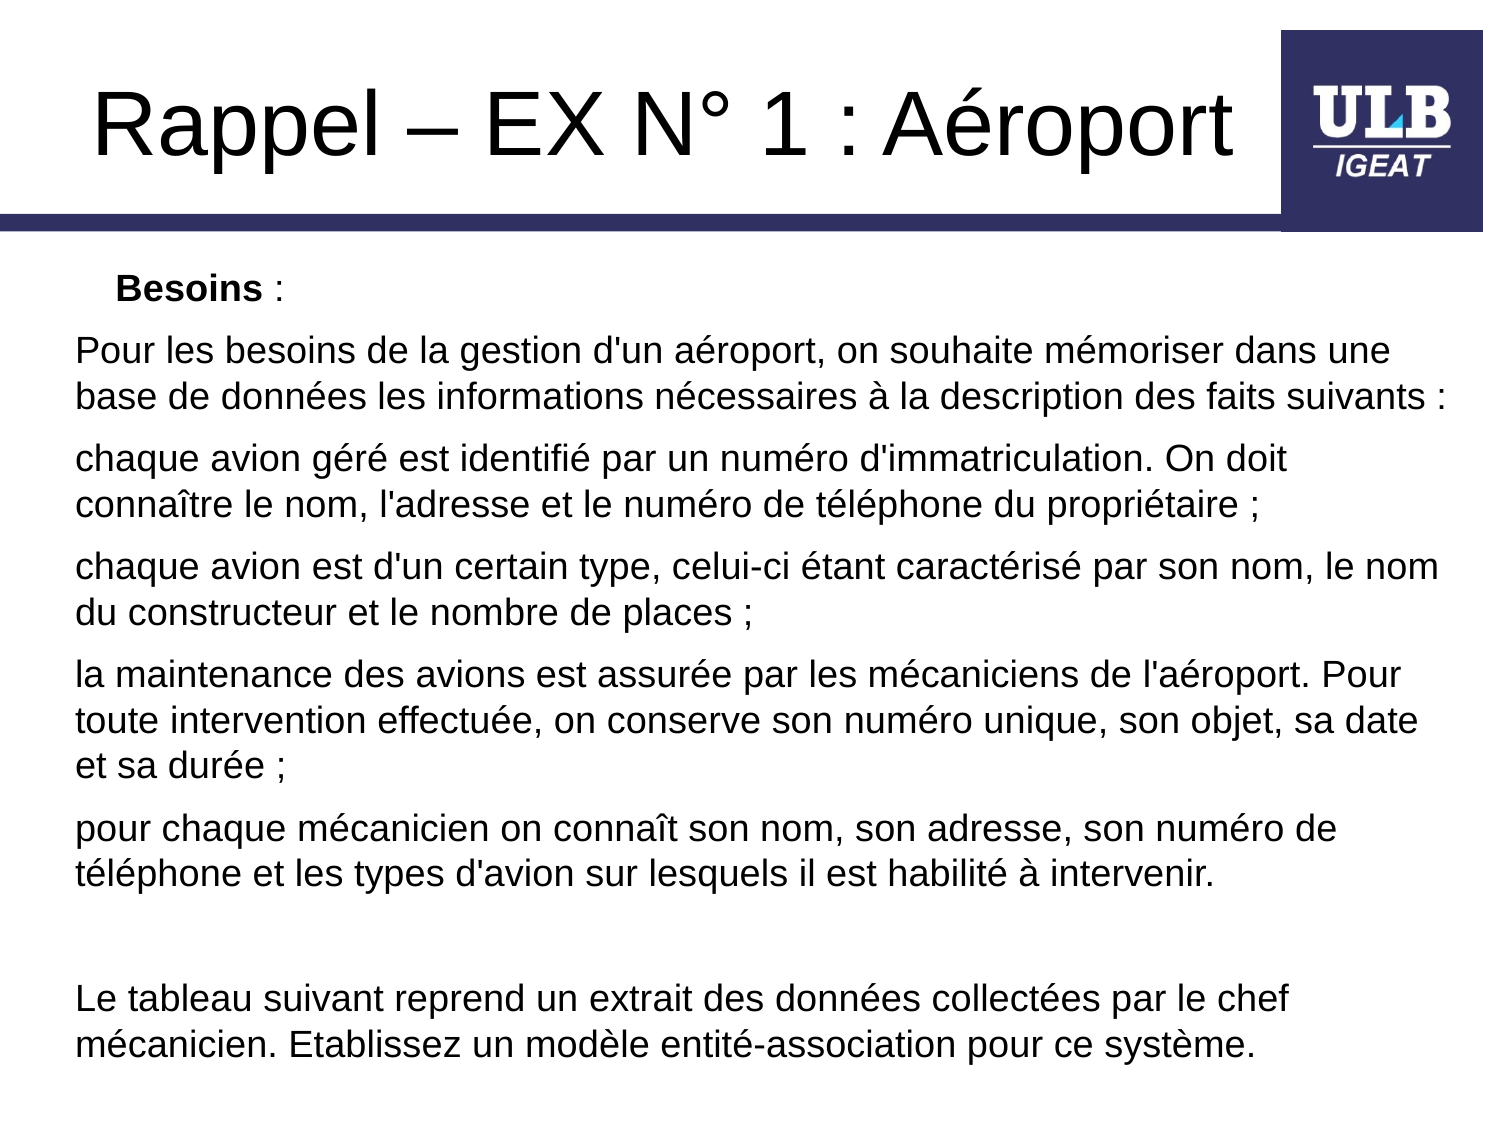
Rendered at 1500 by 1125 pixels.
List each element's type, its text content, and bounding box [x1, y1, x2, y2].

text_box Besoins : Pour les besoins de la gestion d'un aéroport, on souhaite mémoriser dans une base de données les informations nécessaires à la description des faits suivants : chaque avion géré est identifié par un numéro d'immatriculation. On doit connaître le nom, l'adresse et le numéro de téléphone du propriétaire ; chaque avion est d'un certain type, celui-ci étant caractérisé par son nom, le nom du constructeur et le nombre de places ; la maintenance des avions est assurée par les mécaniciens de l'aéroport. Pour toute intervention effectuée, on conserve son numéro unique, son objet, sa date et sa durée ; pour chaque mécanicien on connaît son nom, son adresse, son numéro de téléphone et les types d'avion sur lesquels il est habilité à intervenir. Le tableau suivant reprend un extrait des données collectées par le chef mécanicien. Etablissez un modèle entité-association pour ce système. [75, 263, 1460, 1111]
text_box Rappel – EX N° 1 : Aéroport [11, 16, 1276, 222]
picture [1281, 30, 1483, 232]
